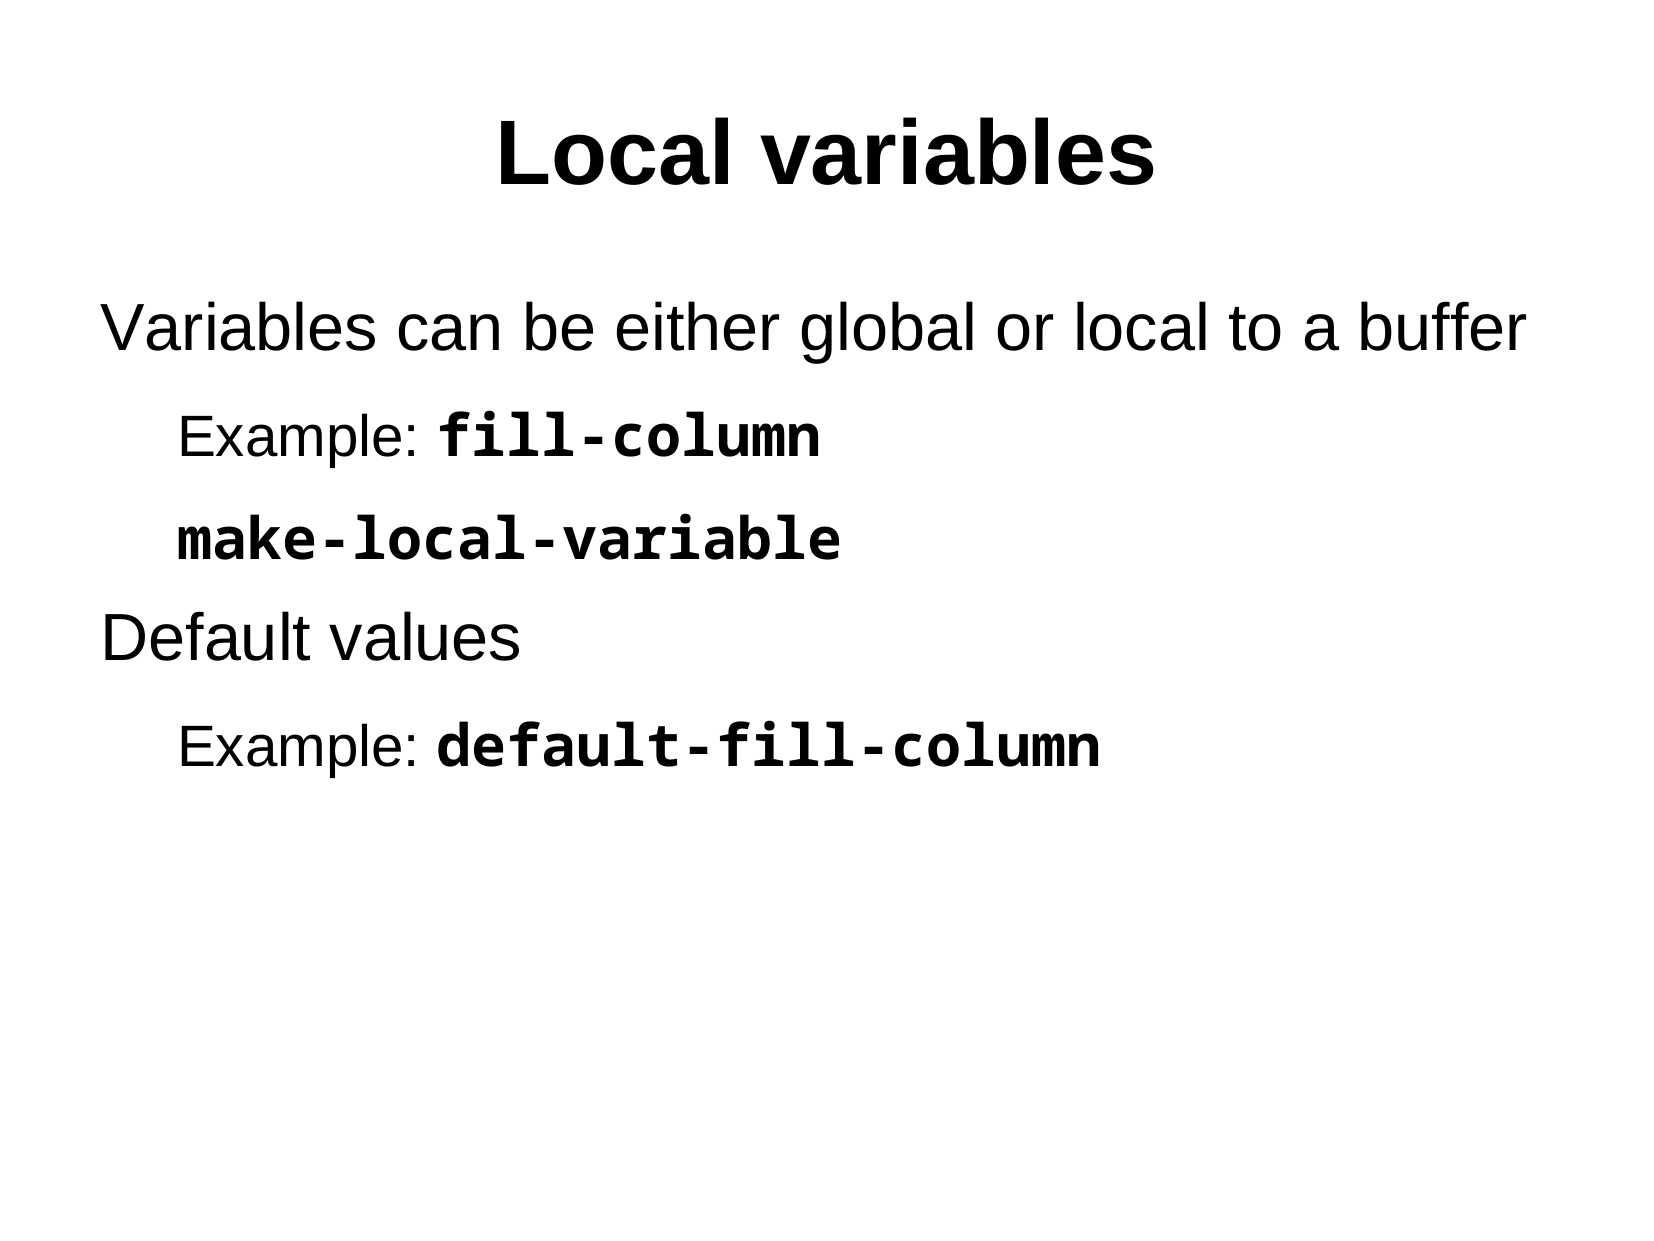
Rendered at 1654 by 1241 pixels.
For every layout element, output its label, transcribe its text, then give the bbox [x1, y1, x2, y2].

list Variables can be either global or local to a buffer Example: fill-column make-local-variable Default values Example: default-fill-column [82, 290, 1571, 1094]
title Local variables [82, 56, 1571, 250]
